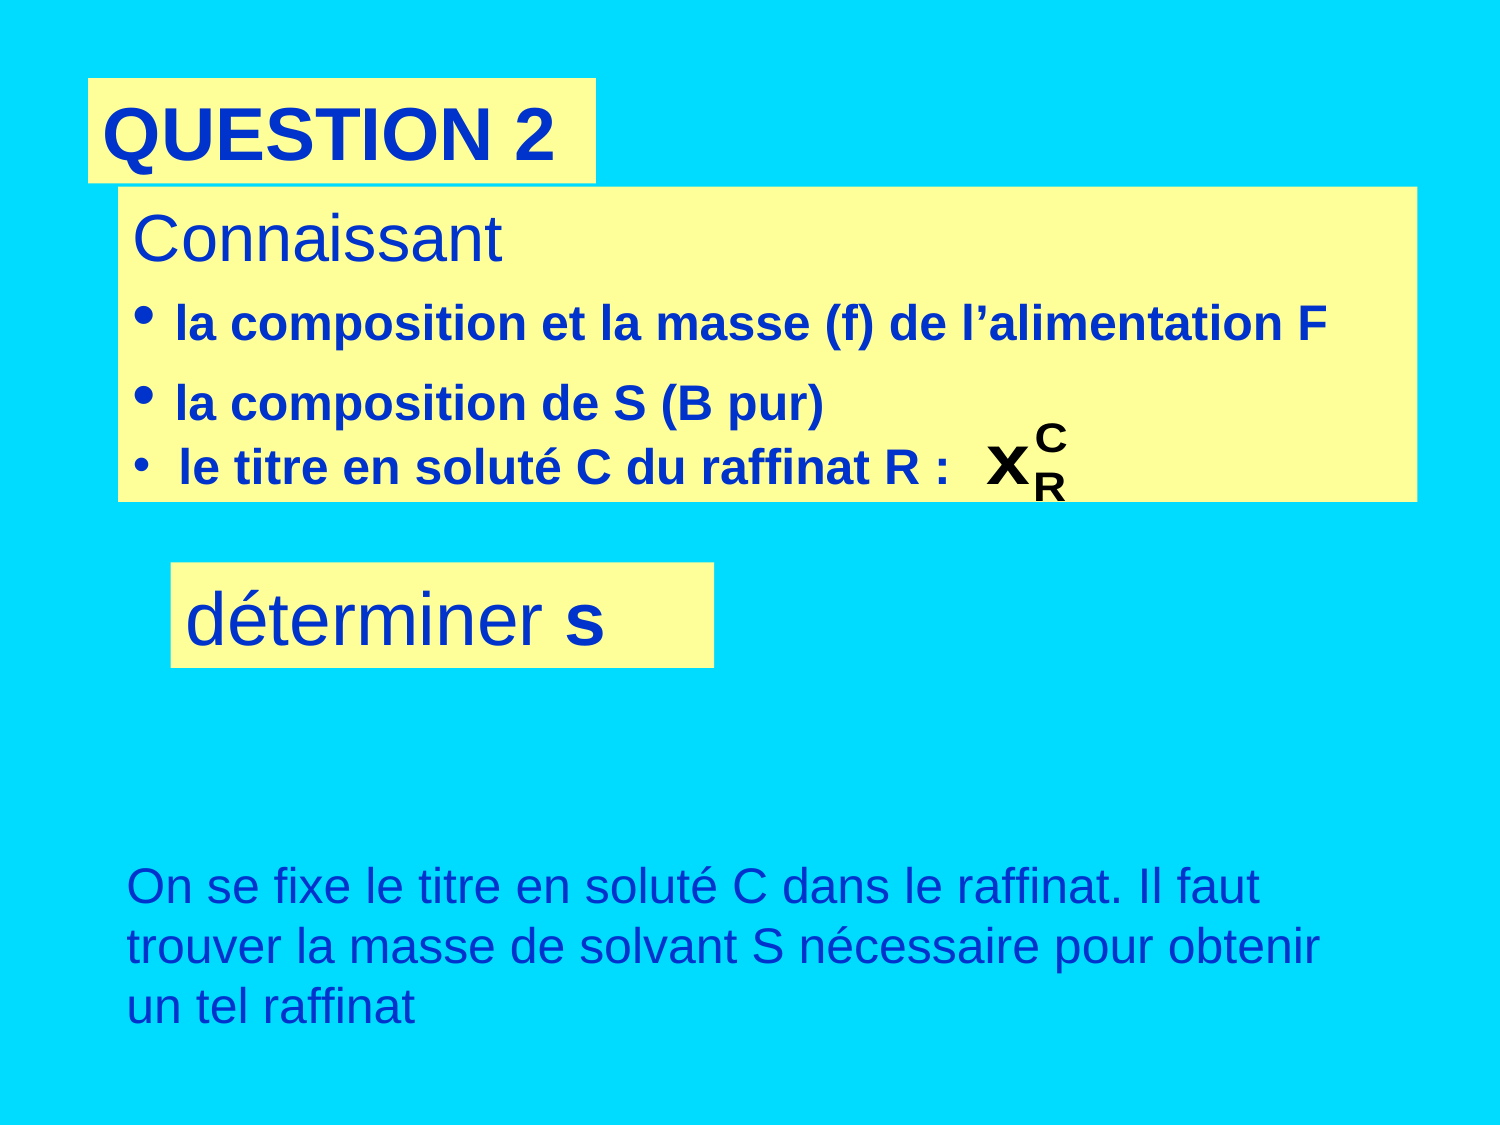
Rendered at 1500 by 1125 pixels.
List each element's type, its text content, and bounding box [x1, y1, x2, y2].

text_box On se fixe le titre en soluté C dans le raffinat. Il faut trouver la masse de solvant S nécessaire pour obtenir un tel raffinat [111, 846, 1388, 1042]
text_box Connaissant la composition et la masse (f) de l’alimentation F la composition de S (B pur) le titre en soluté C du raffinat R : [118, 186, 1418, 502]
text_box QUESTION 2 [88, 78, 596, 184]
chart [974, 407, 1080, 514]
text_box déterminer s [170, 562, 715, 668]
